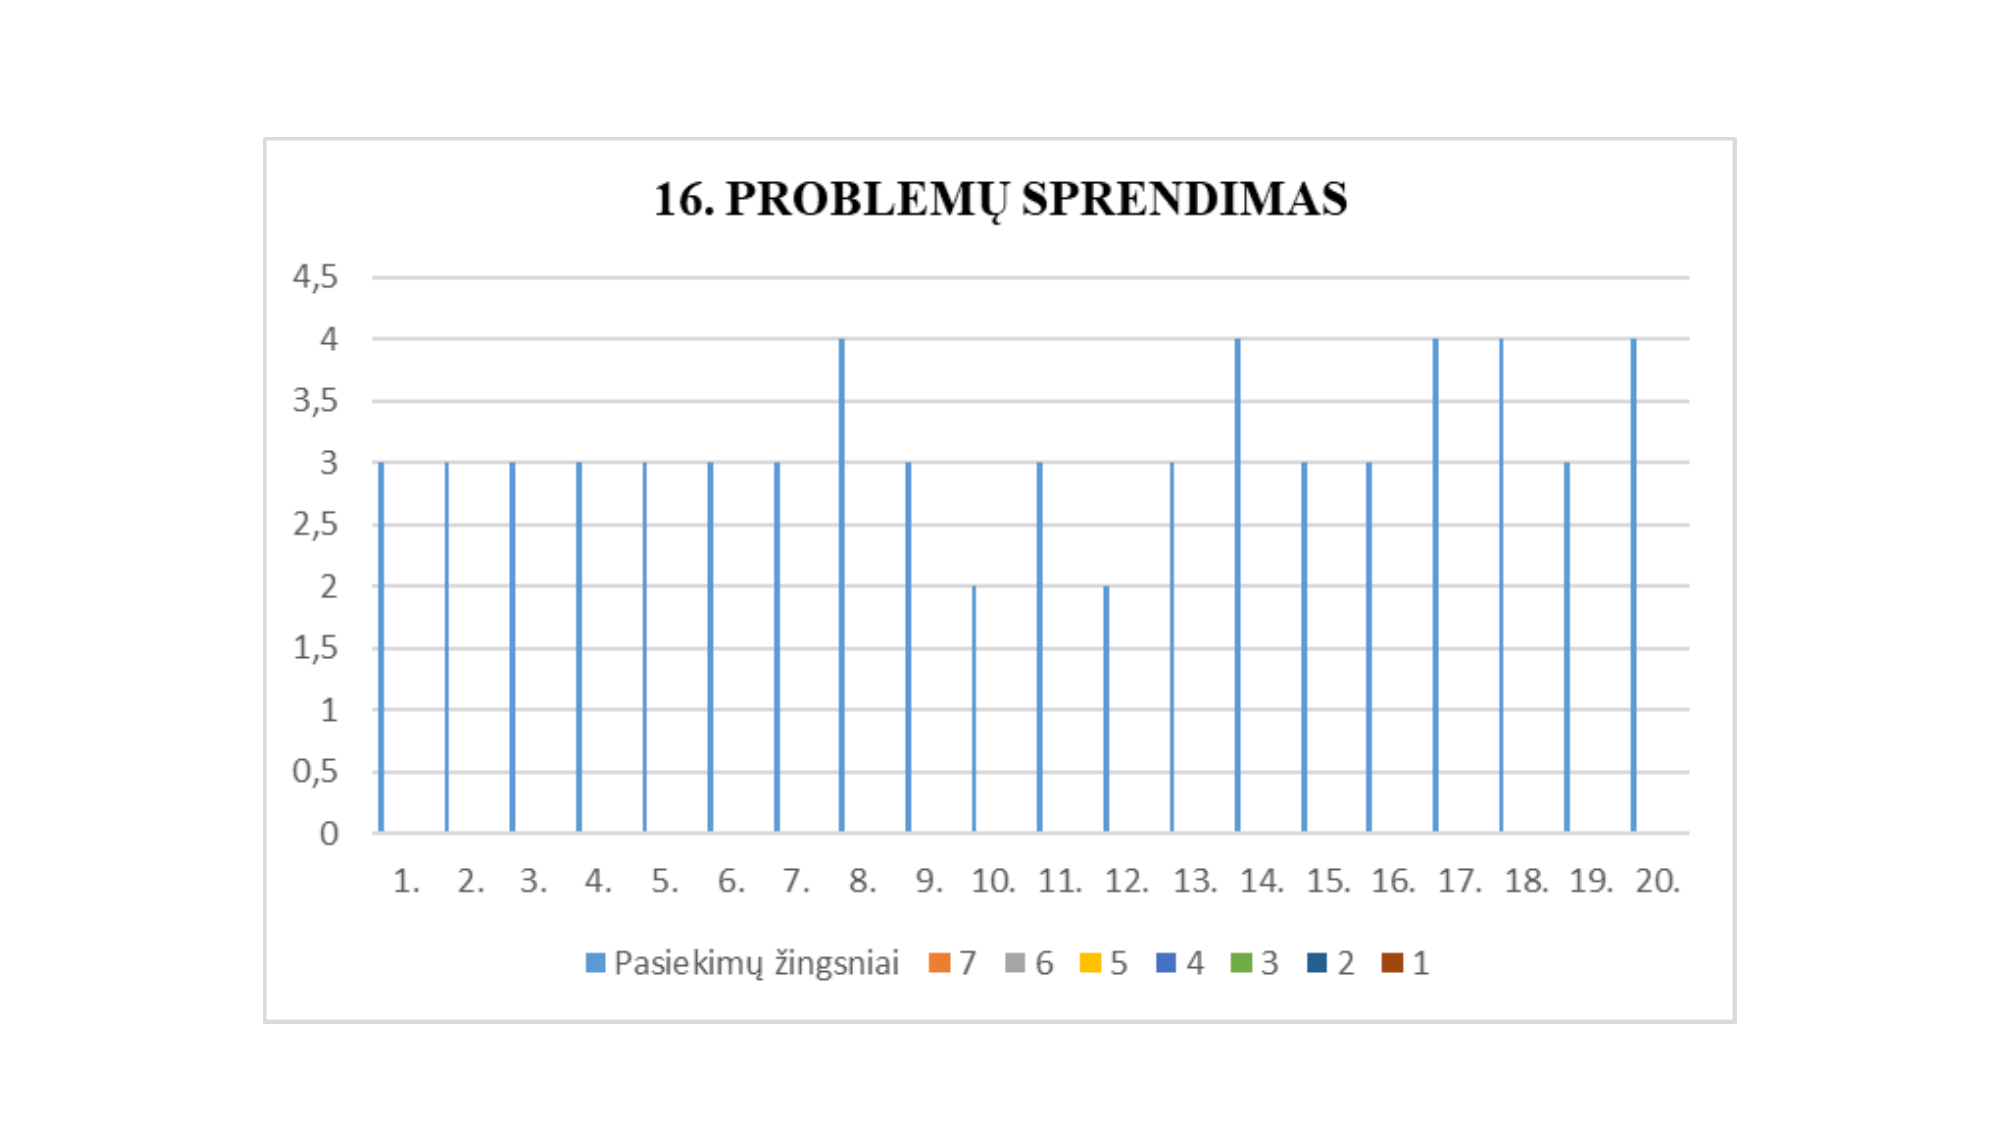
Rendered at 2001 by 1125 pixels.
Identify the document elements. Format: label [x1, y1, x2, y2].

picture [263, 137, 1737, 1024]
